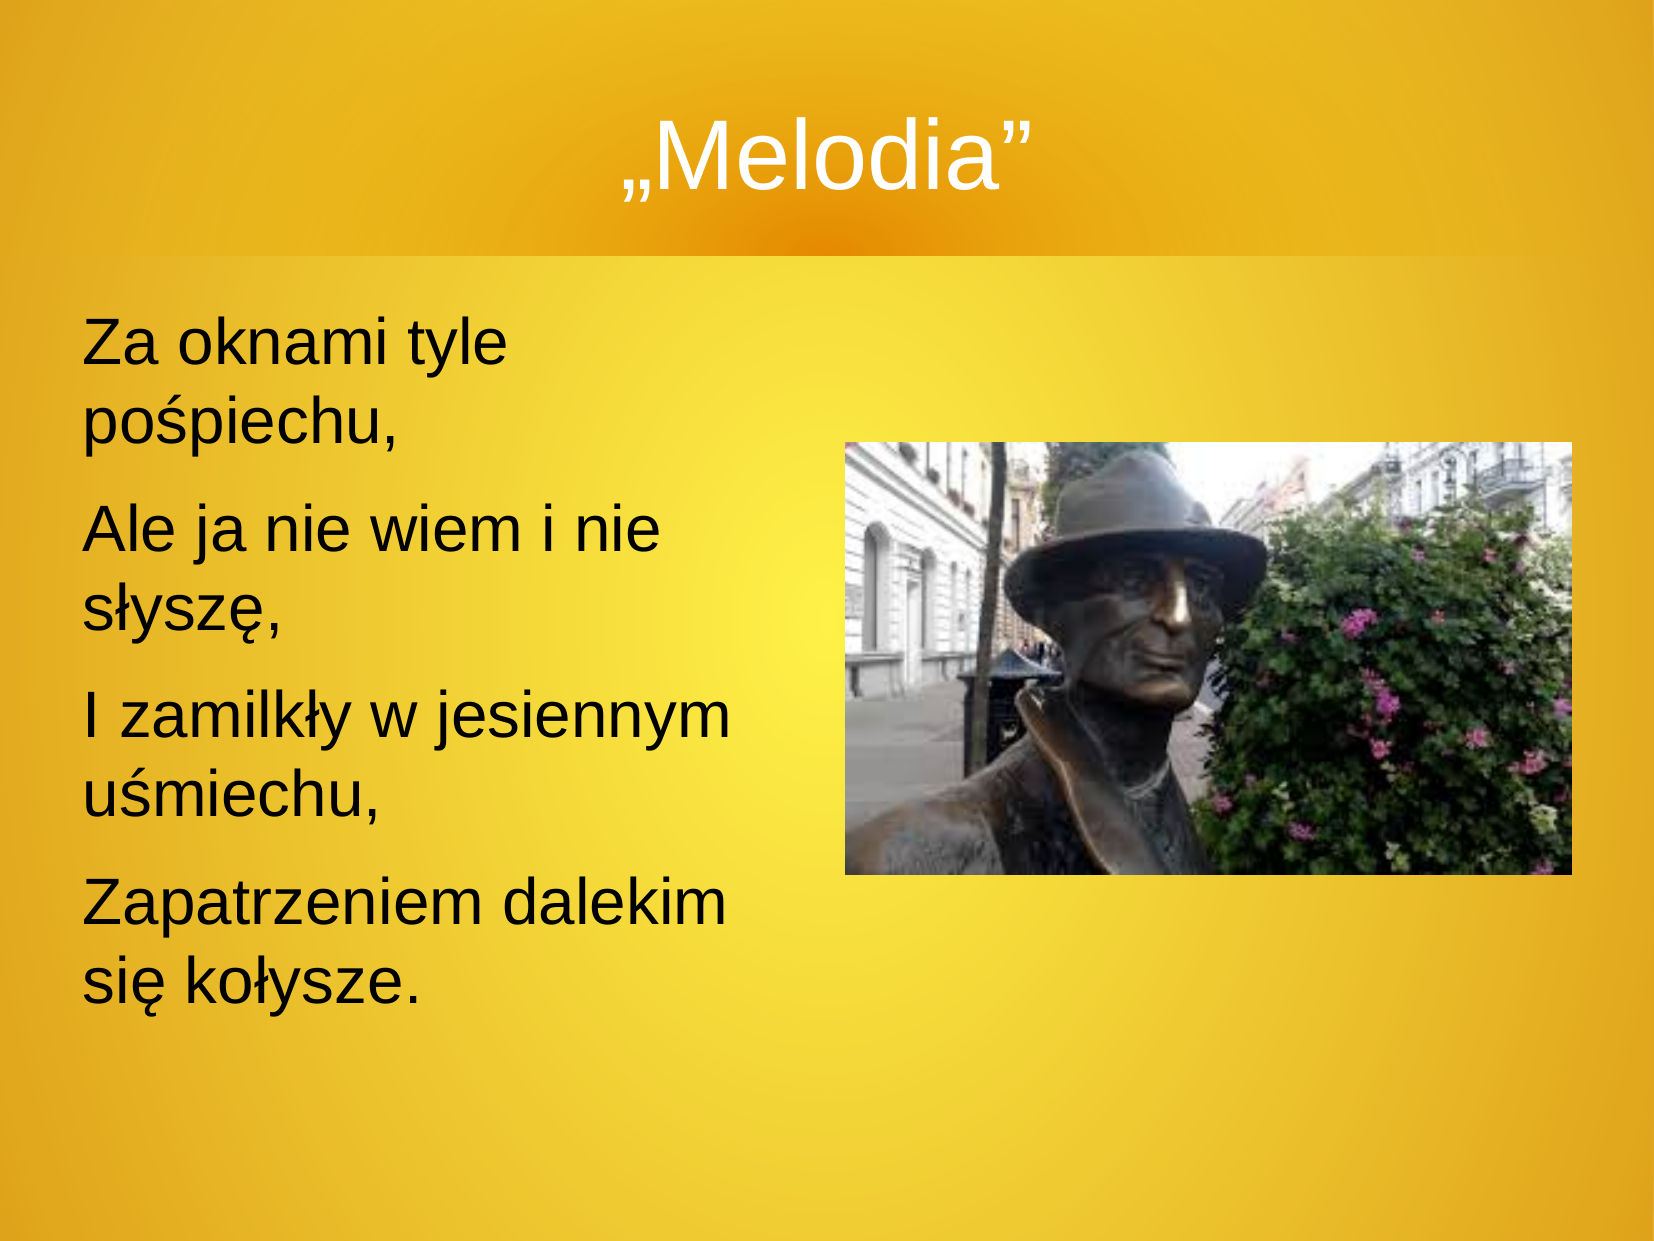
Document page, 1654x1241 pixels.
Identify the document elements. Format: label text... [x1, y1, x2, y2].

title „Melodia” [82, 47, 1571, 252]
picture [845, 442, 1572, 875]
list Za oknami tyle pośpiechu, Ale ja nie wiem i nie słyszę, I zamilkły w jesiennym uśmiechu, Zapatrzeniem dalekim się kołysze. [82, 299, 809, 1019]
